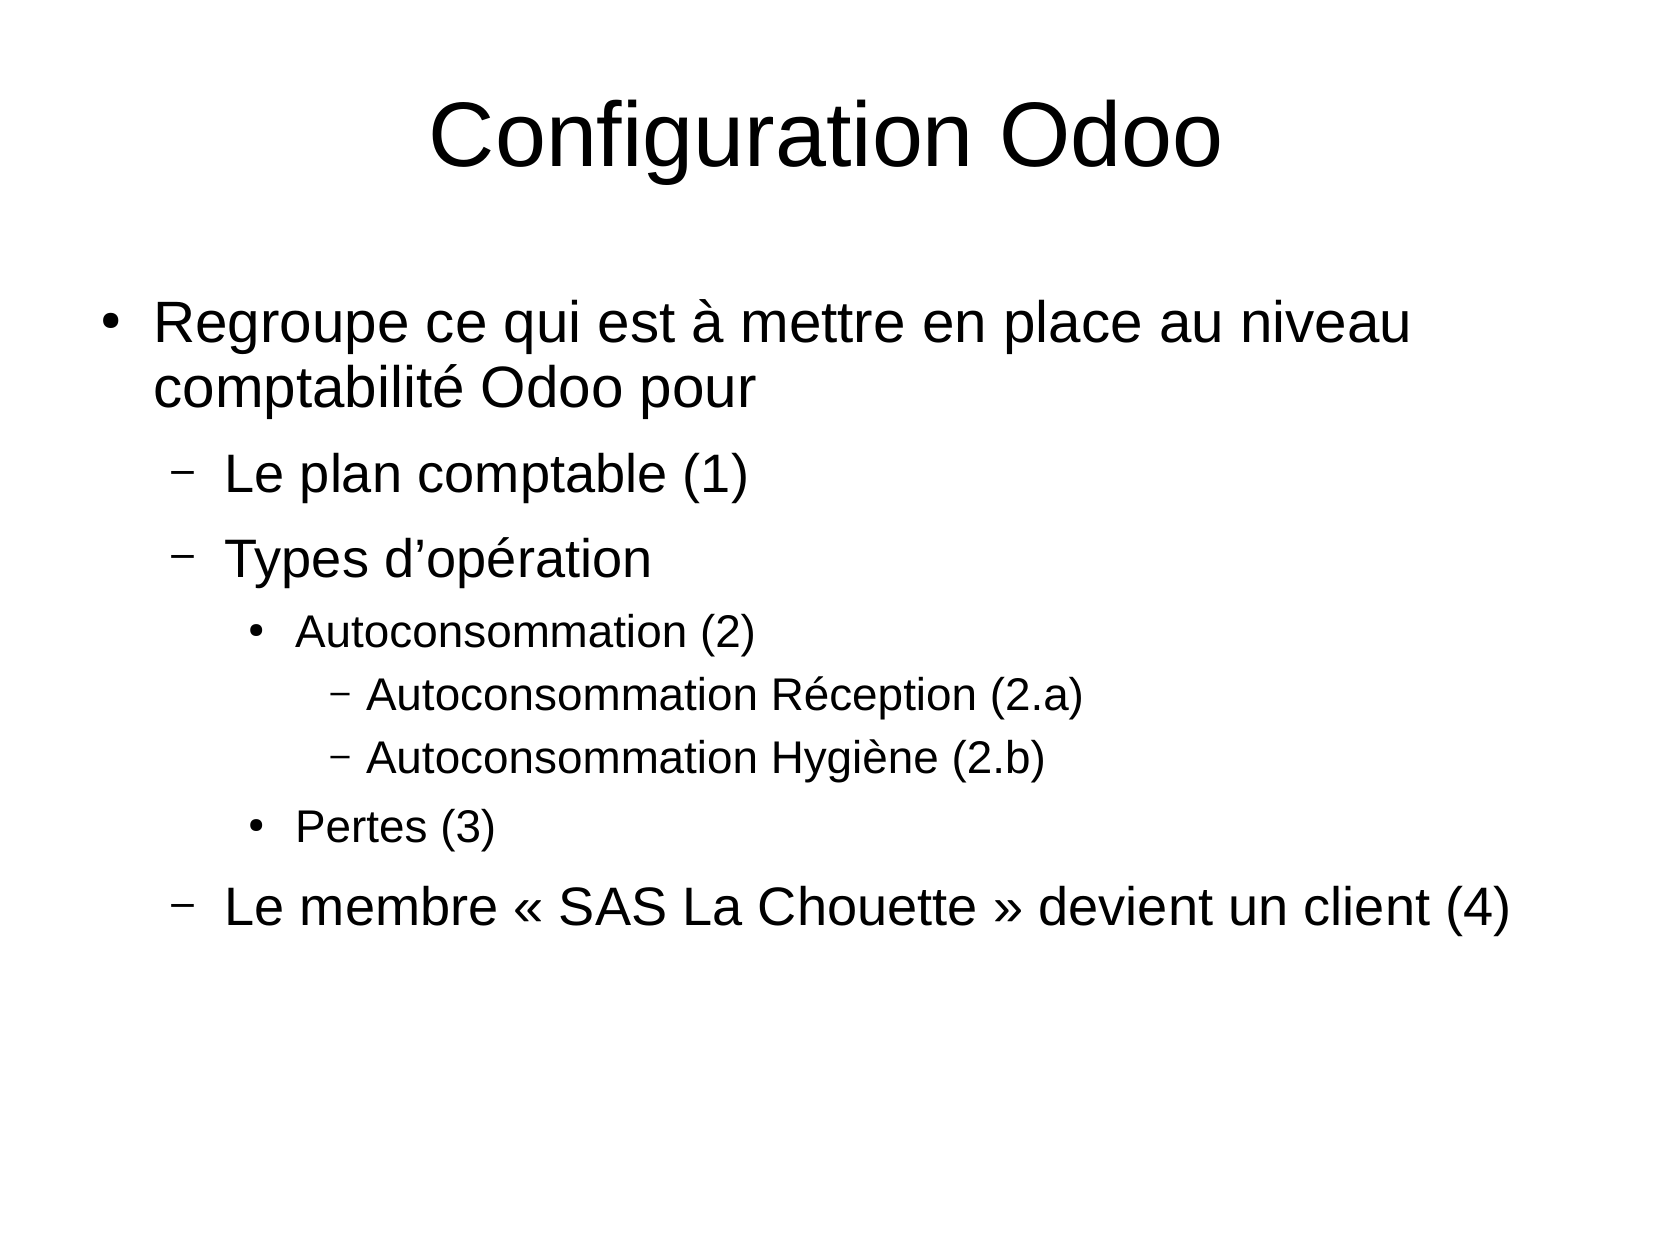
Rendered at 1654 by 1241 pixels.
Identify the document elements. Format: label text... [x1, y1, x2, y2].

title Configuration Odoo [82, 31, 1571, 239]
list Regroupe ce qui est à mettre en place au niveau comptabilité Odoo pour Le plan comptable (1) Types d’opération Autoconsommation (2) Autoconsommation Réception (2.a) Autoconsommation Hygiène (2.b) Pertes (3) Le membre « SAS La Chouette » devient un client (4) [82, 290, 1571, 1205]
